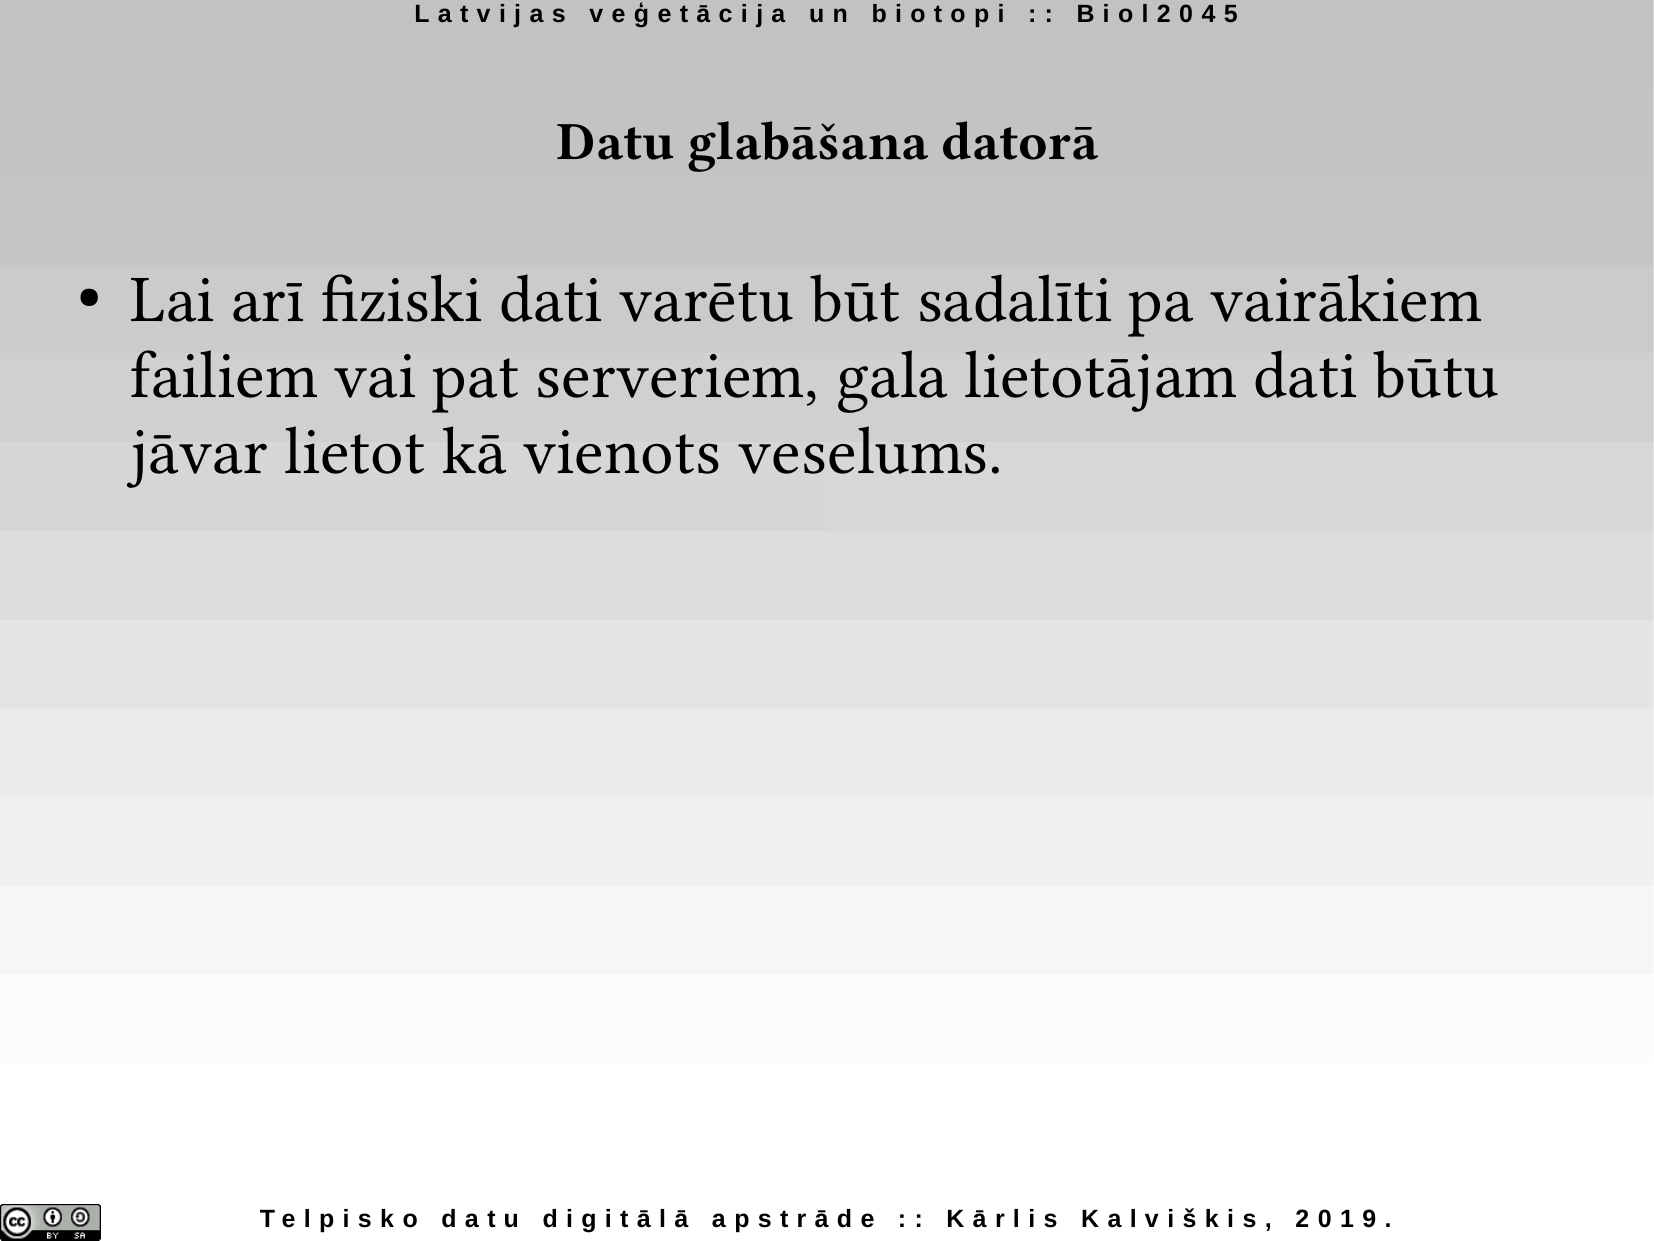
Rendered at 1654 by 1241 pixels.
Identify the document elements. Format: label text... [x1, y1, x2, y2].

picture [0, 0, 1654, 1241]
title Datu glabāšana datorā [59, 37, 1596, 246]
list Lai arī fiziski dati varētu būt sadalīti pa vairākiem failiem vai pat serveriem, gala lietotājam dati būtu jāvar lietot kā vienots veselums. [59, 261, 1596, 1163]
